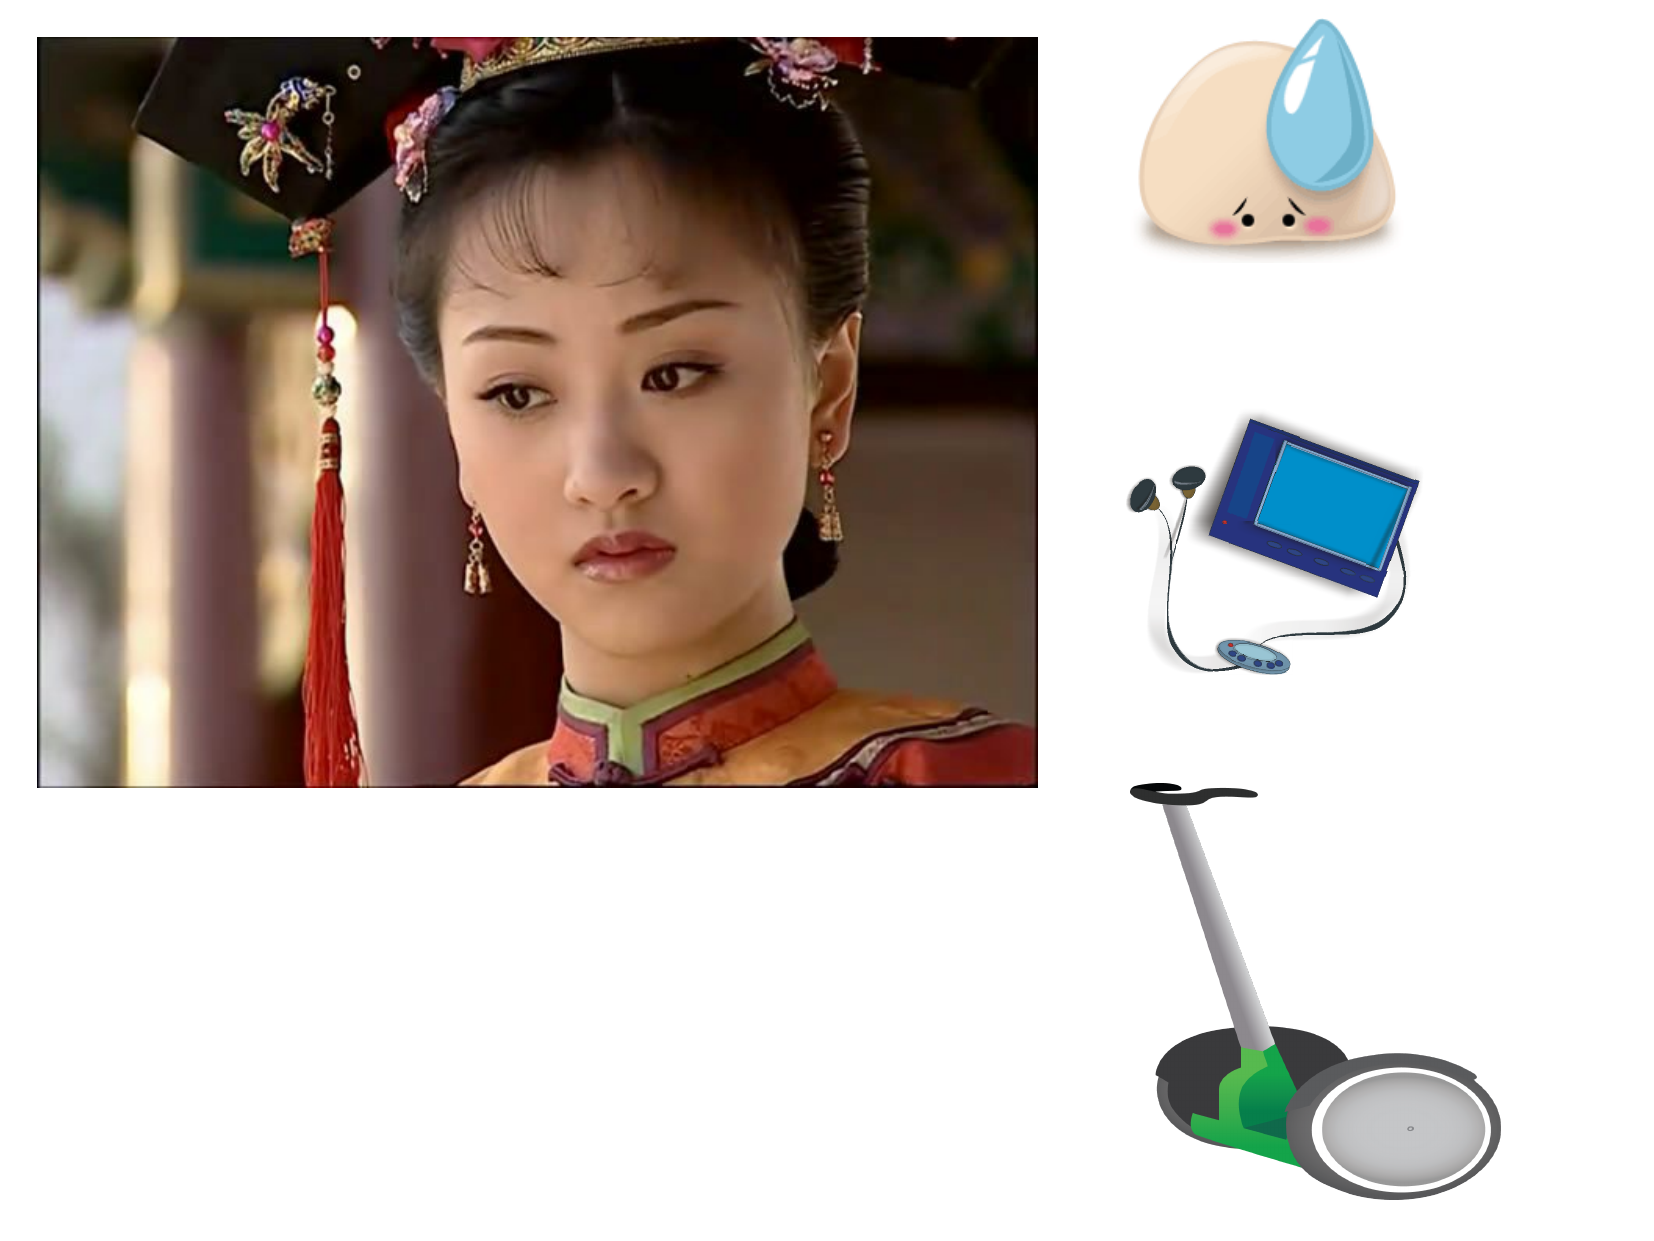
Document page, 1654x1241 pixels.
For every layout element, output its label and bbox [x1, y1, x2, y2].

picture [1123, 18, 1408, 263]
picture [1130, 783, 1501, 1201]
picture [1125, 405, 1434, 676]
picture [37, 37, 1038, 788]
